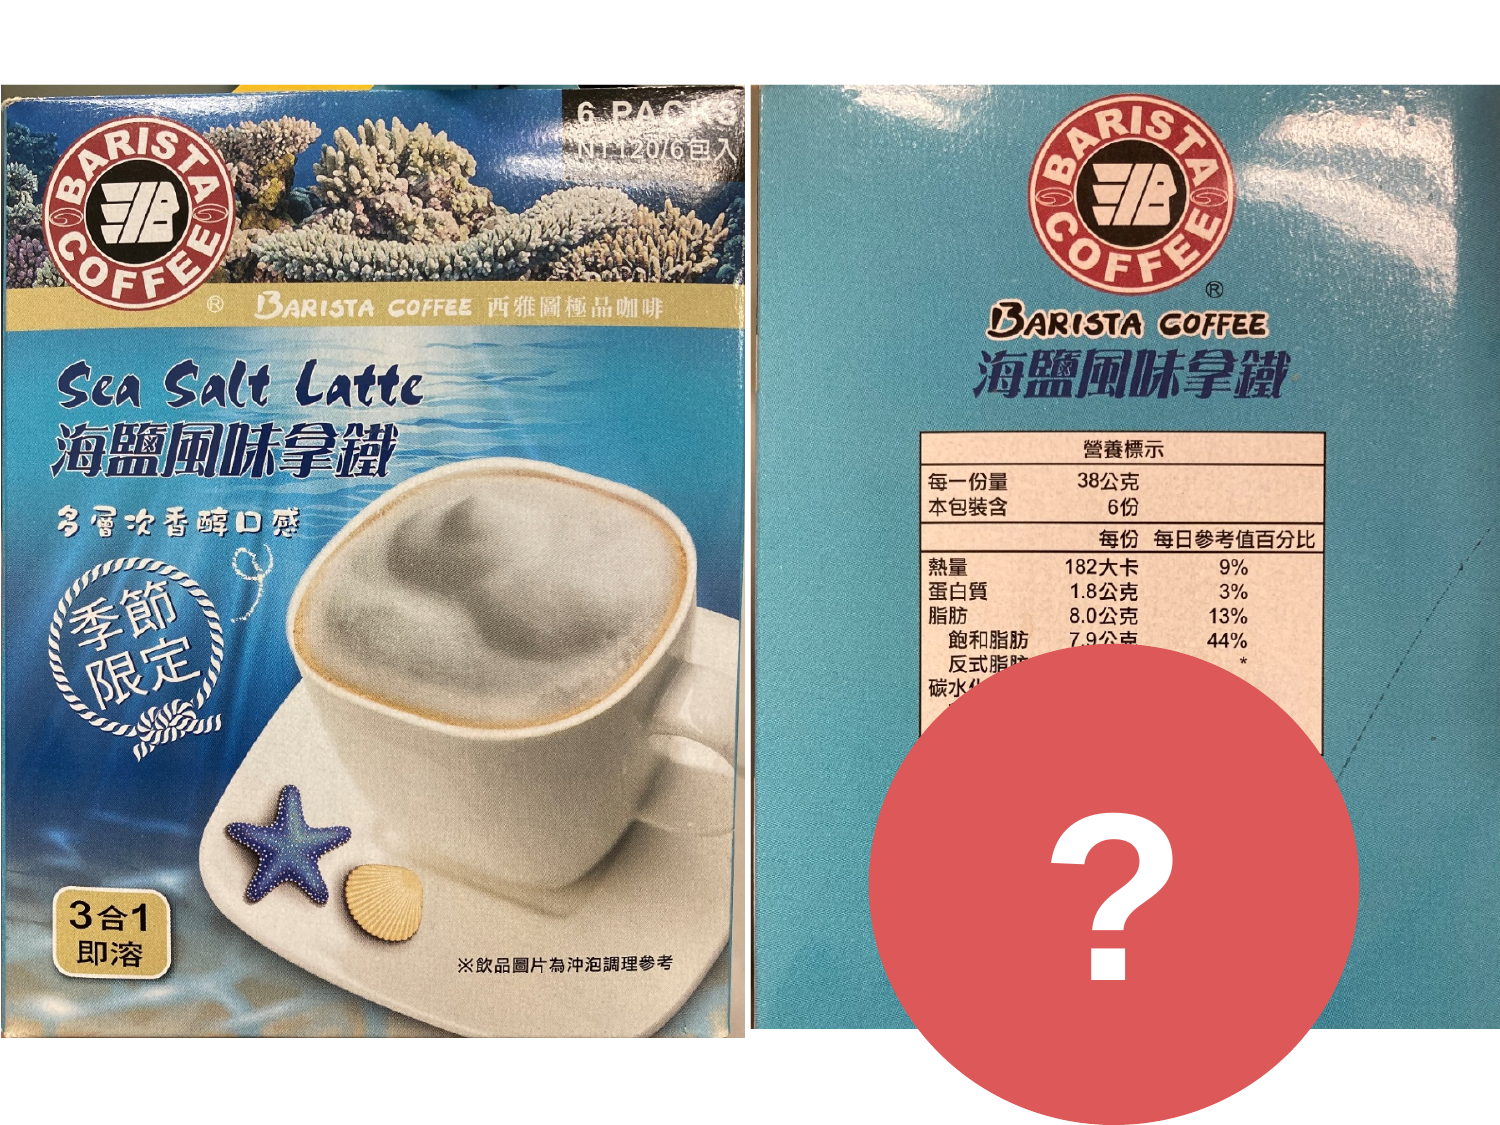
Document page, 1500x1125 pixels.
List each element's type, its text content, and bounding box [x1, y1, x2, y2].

picture [750, 84, 1500, 1029]
text_box ? [868, 643, 1360, 1125]
picture [0, 84, 745, 1038]
